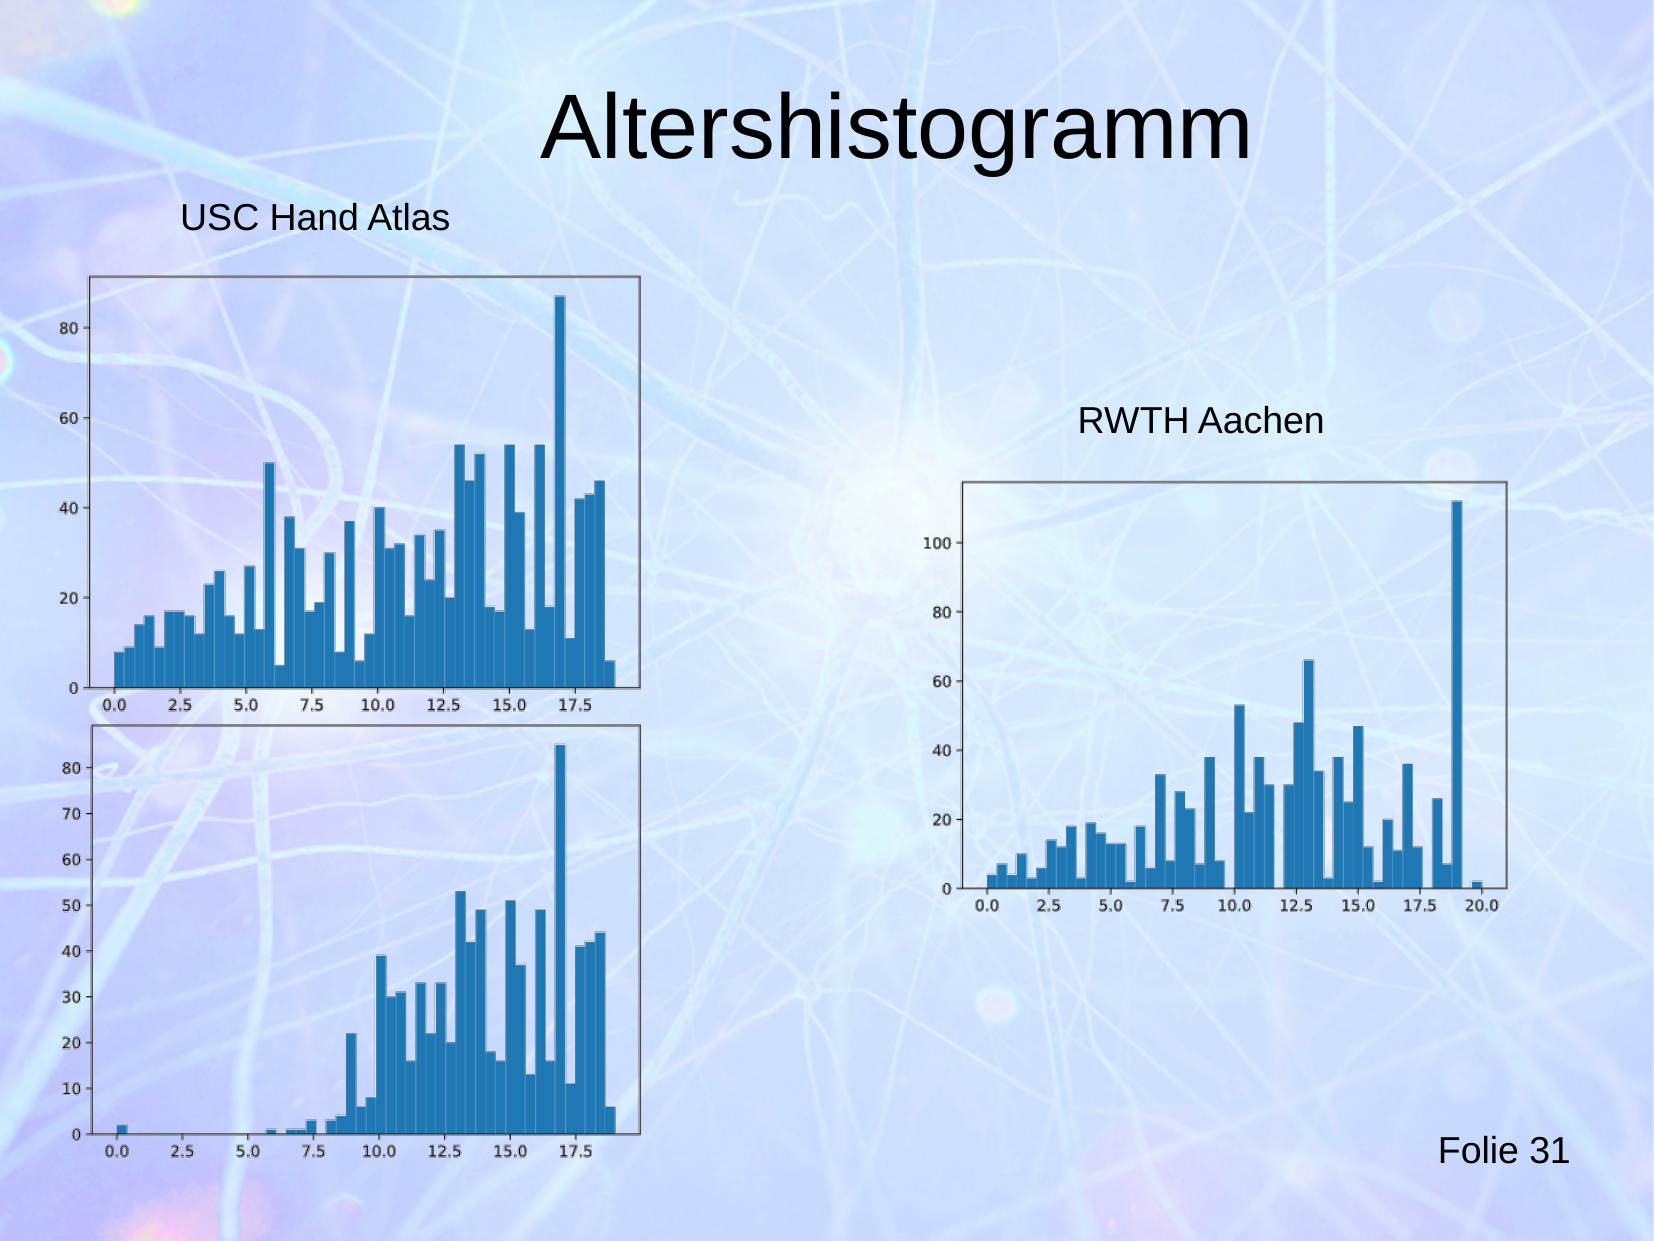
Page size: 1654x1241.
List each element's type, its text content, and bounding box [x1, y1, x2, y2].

title Altershistogramm [236, 23, 1560, 231]
text_box RWTH Aachen [1062, 392, 1382, 449]
picture [0, 0, 1654, 1241]
text_box USC Hand Atlas [165, 188, 544, 246]
